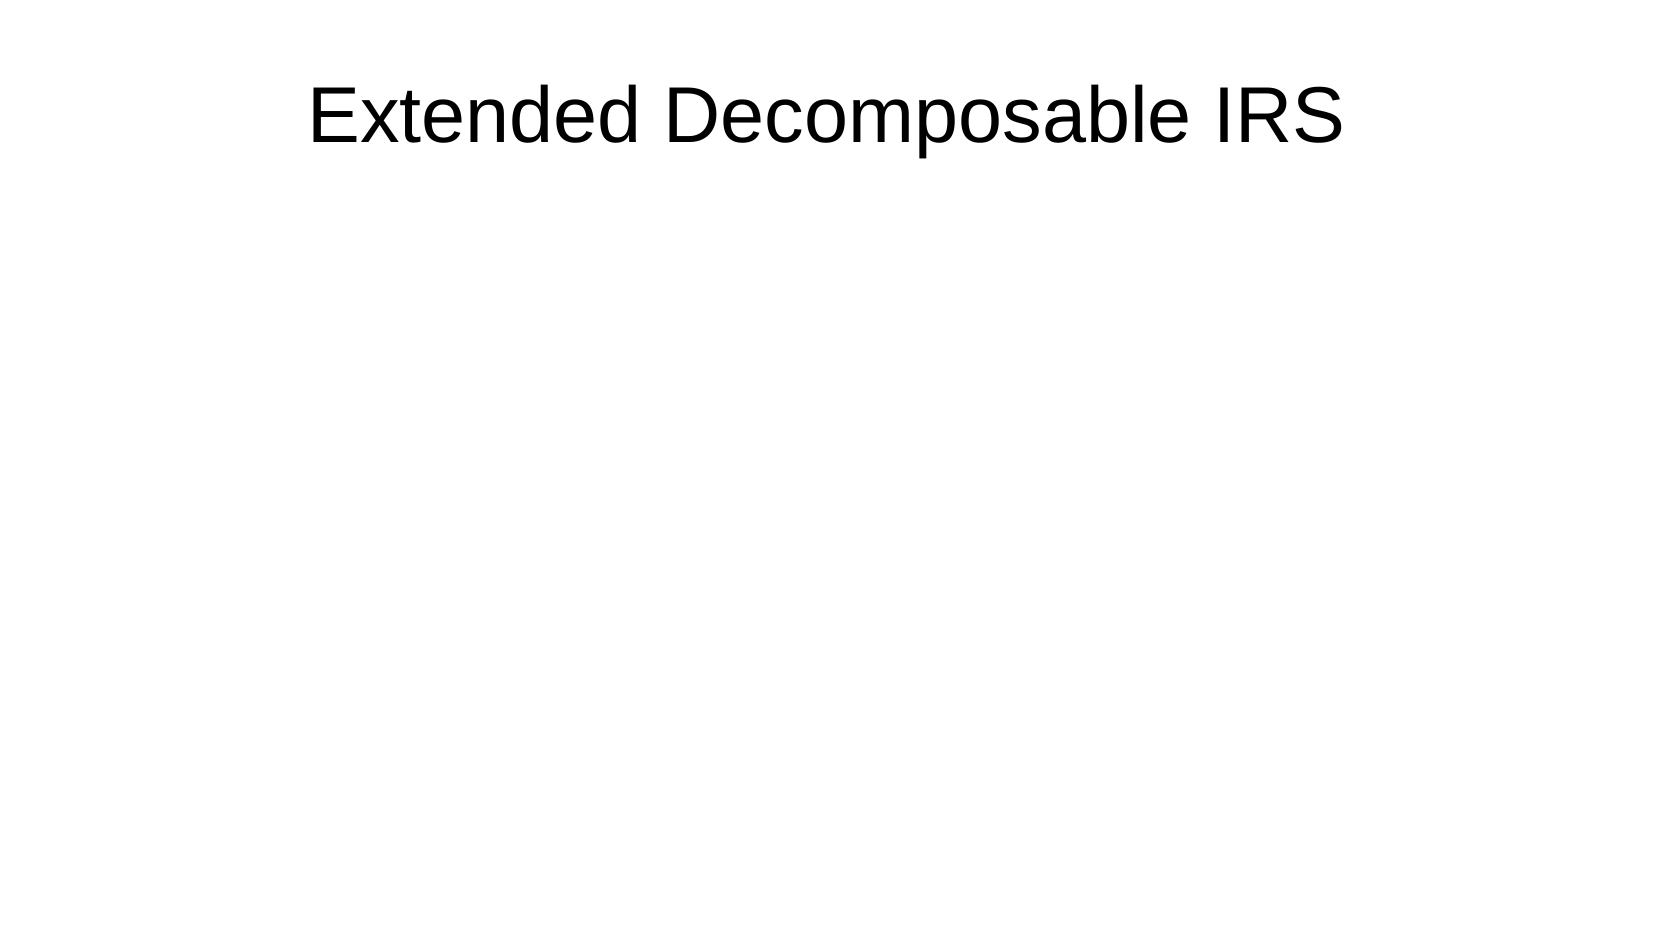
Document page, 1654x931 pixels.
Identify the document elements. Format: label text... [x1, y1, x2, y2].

title Extended Decomposable IRS [82, 37, 1571, 193]
